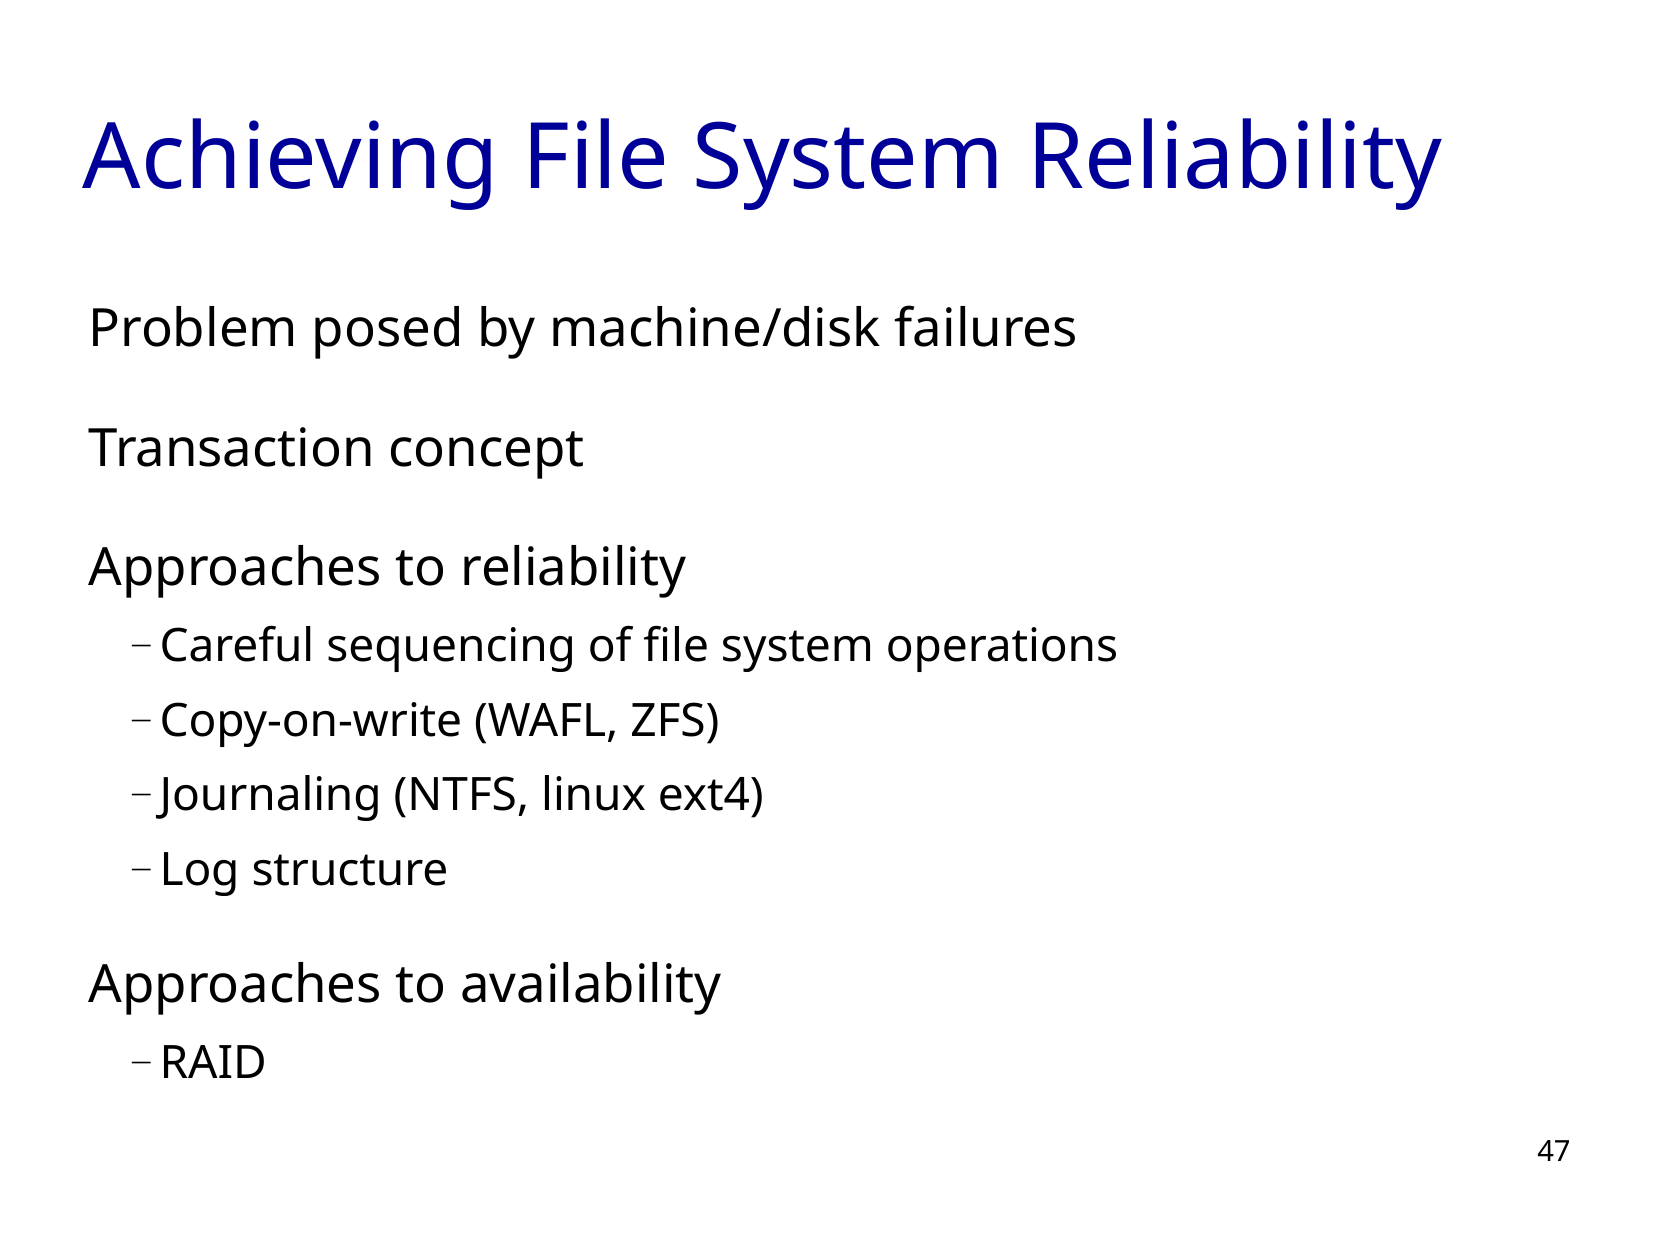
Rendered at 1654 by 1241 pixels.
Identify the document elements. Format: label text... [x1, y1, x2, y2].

list Problem posed by machine/disk failures Transaction concept Approaches to reliability Careful sequencing of file system operations Copy-on-write (WAFL, ZFS) Journaling (NTFS, linux ext4) Log structure Approaches to availability RAID [60, 290, 1571, 1096]
title Achieving File System Reliability [82, 49, 1571, 257]
